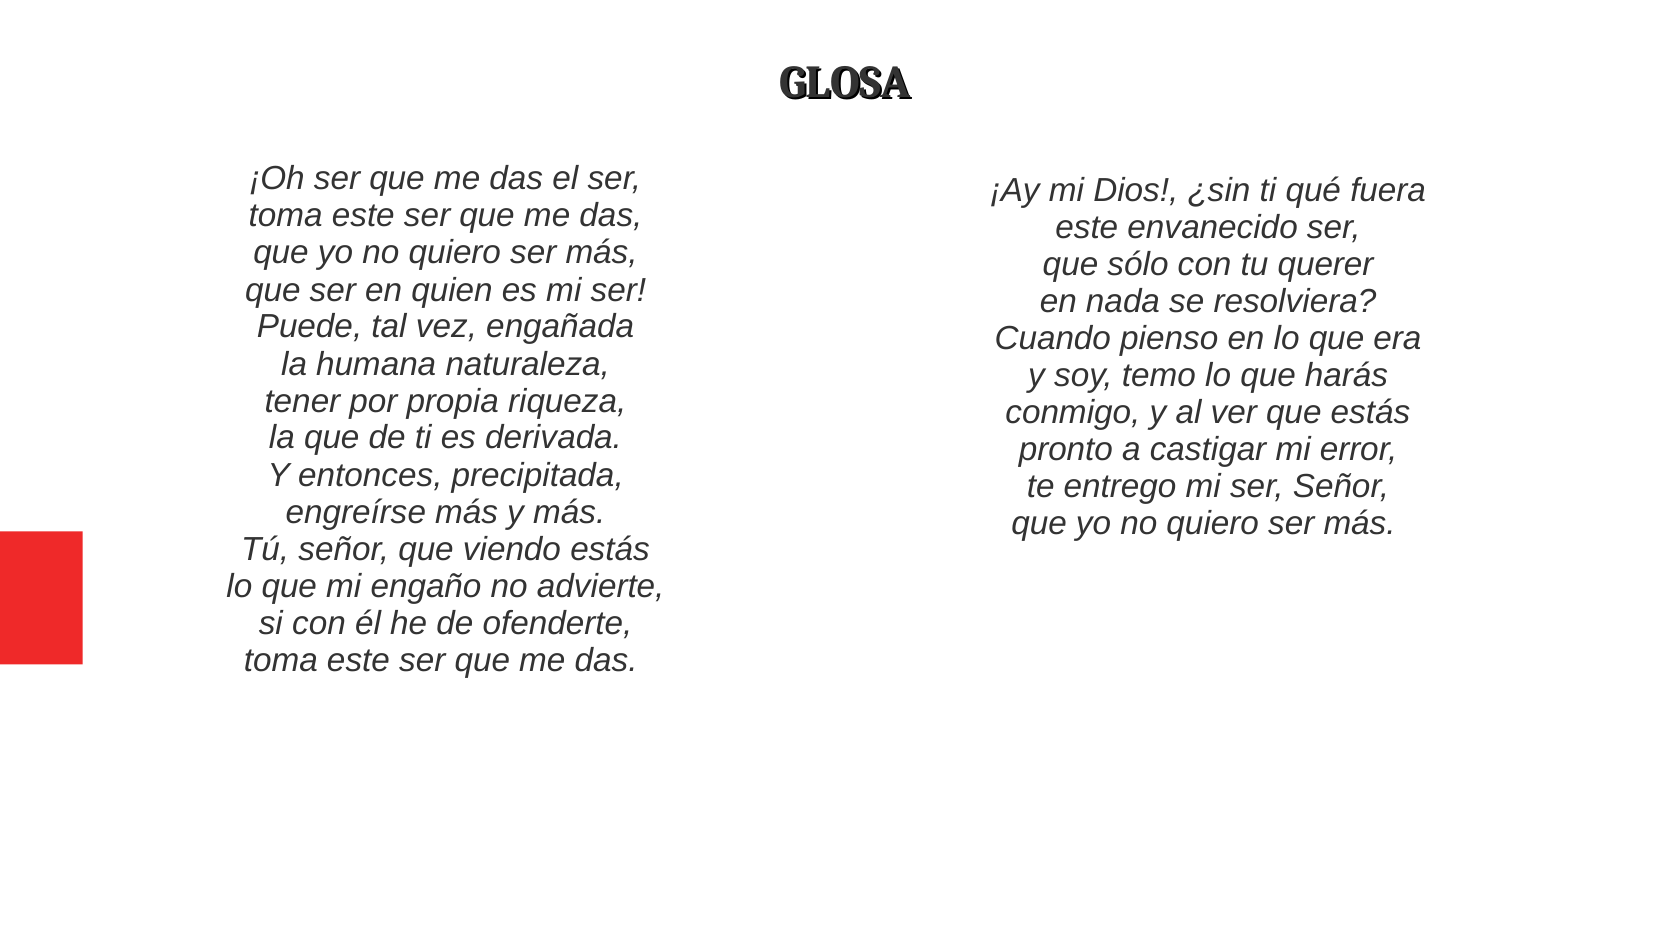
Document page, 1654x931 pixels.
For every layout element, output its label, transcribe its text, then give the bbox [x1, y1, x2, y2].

list ¡Ay mi Dios!, ¿sin ti qué fuera este envanecido ser, que sólo con tu querer en nada se resolviera? Cuando pienso en lo que era y soy, temo lo que harás conmigo, y al ver que estás pronto a castigar mi error, te entrego mi ser, Señor, que yo no quiero ser más. [845, 171, 1572, 834]
title GLOSA [59, 11, 1548, 153]
list ¡Oh ser que me das el ser, toma este ser que me das, que yo no quiero ser más, que ser en quien es mi ser! Puede, tal vez, engañada la humana naturaleza, tener por propia riqueza, la que de ti es derivada. Y entonces, precipitada, engreírse más y más. Tú, señor, que viendo estás lo que mi engaño no advierte, si con él he de ofenderte, toma este ser que me das. [82, 159, 809, 834]
